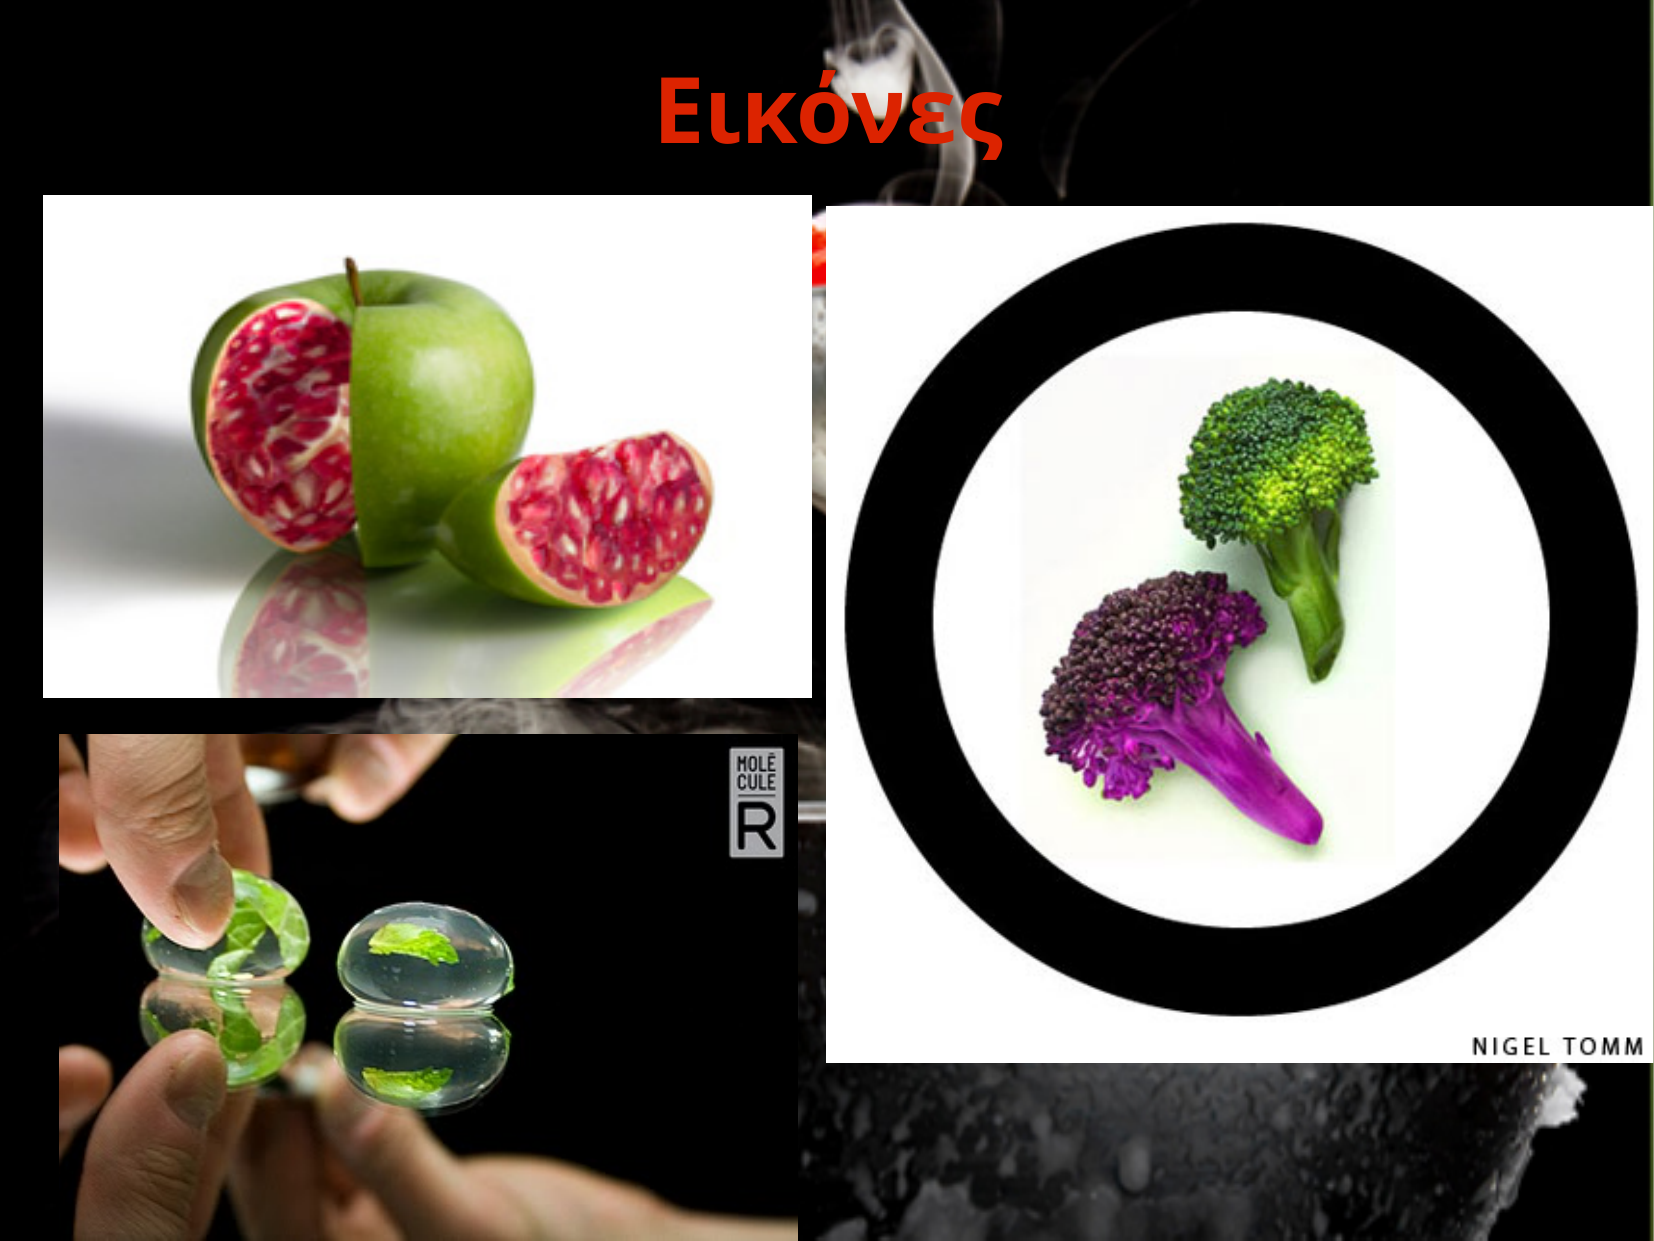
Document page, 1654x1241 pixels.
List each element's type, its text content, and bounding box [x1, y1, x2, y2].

picture [0, 0, 1654, 1241]
title Εικόνες [83, 11, 1573, 205]
